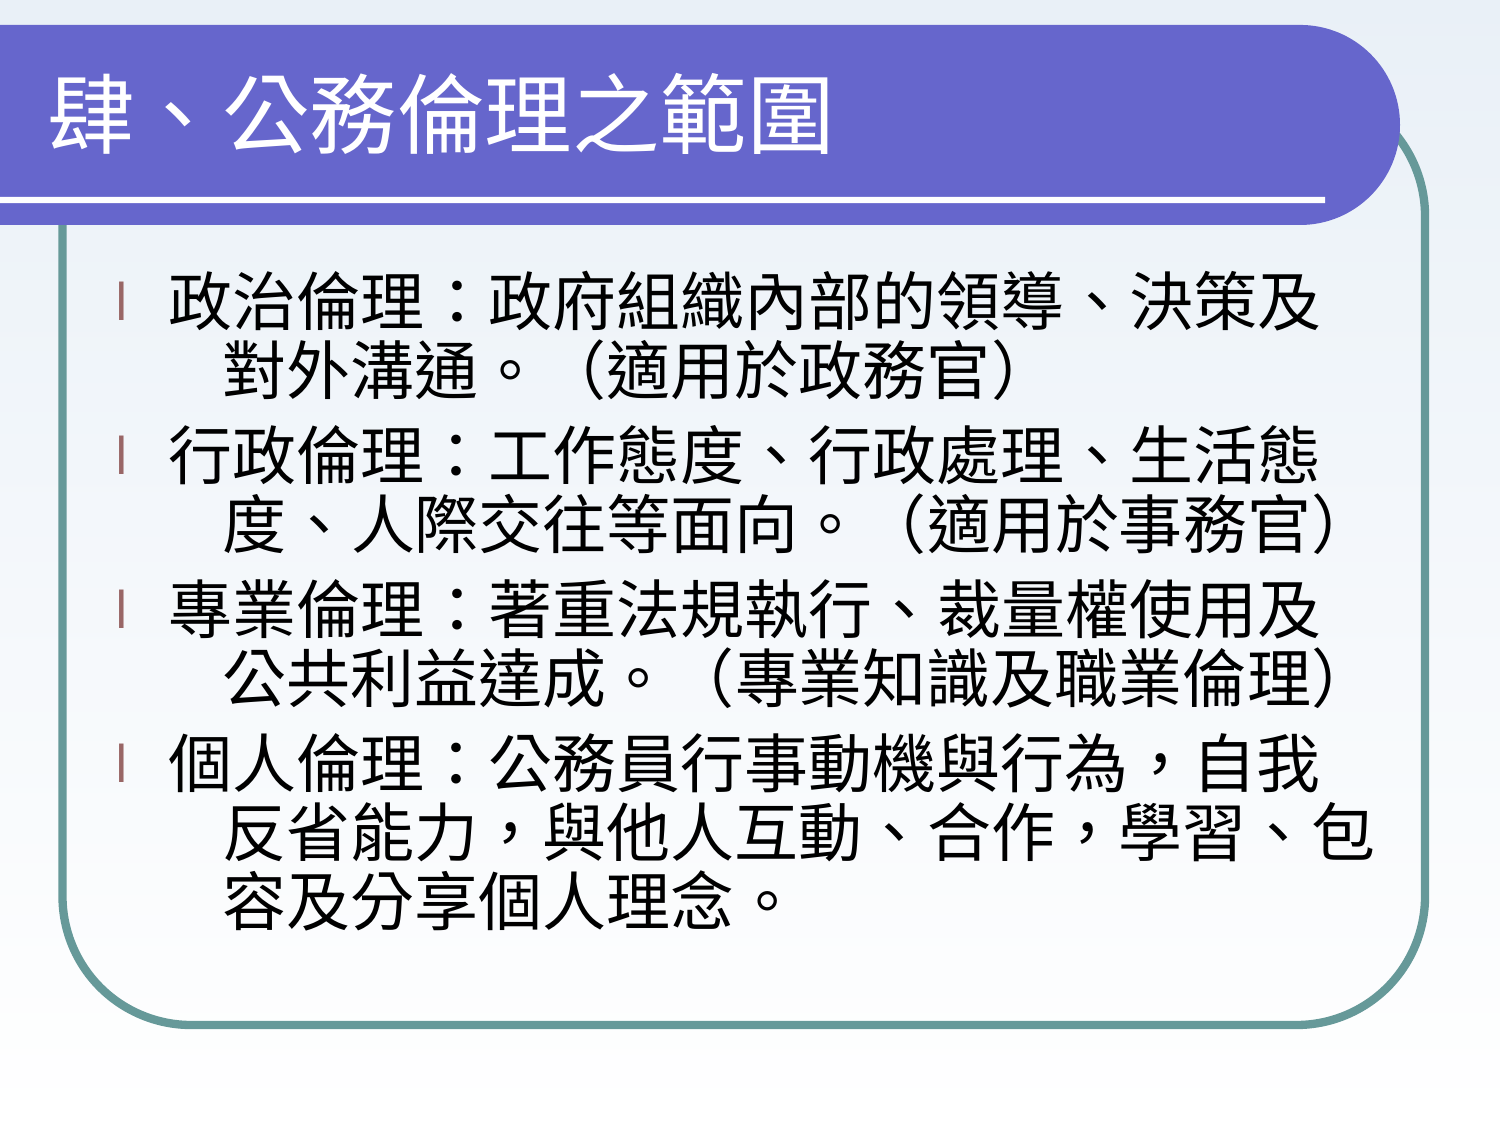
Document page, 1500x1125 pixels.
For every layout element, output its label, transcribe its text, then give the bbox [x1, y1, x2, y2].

title 肆、公務倫理之範圍 [32, 37, 1347, 188]
list 政治倫理：政府組織內部的領導、決策及對外溝通。（適用於政務官） 行政倫理：工作態度、行政處理、生活態度、人際交往等面向。（適用於事務官） 專業倫理：著重法規執行、裁量權使用及公共利益達成。（專業知識及職業倫理） 個人倫理：公務員行事動機與行為，自我反省能力，與他人互動、合作，學習、包容及分享個人理念。 [99, 262, 1400, 988]
